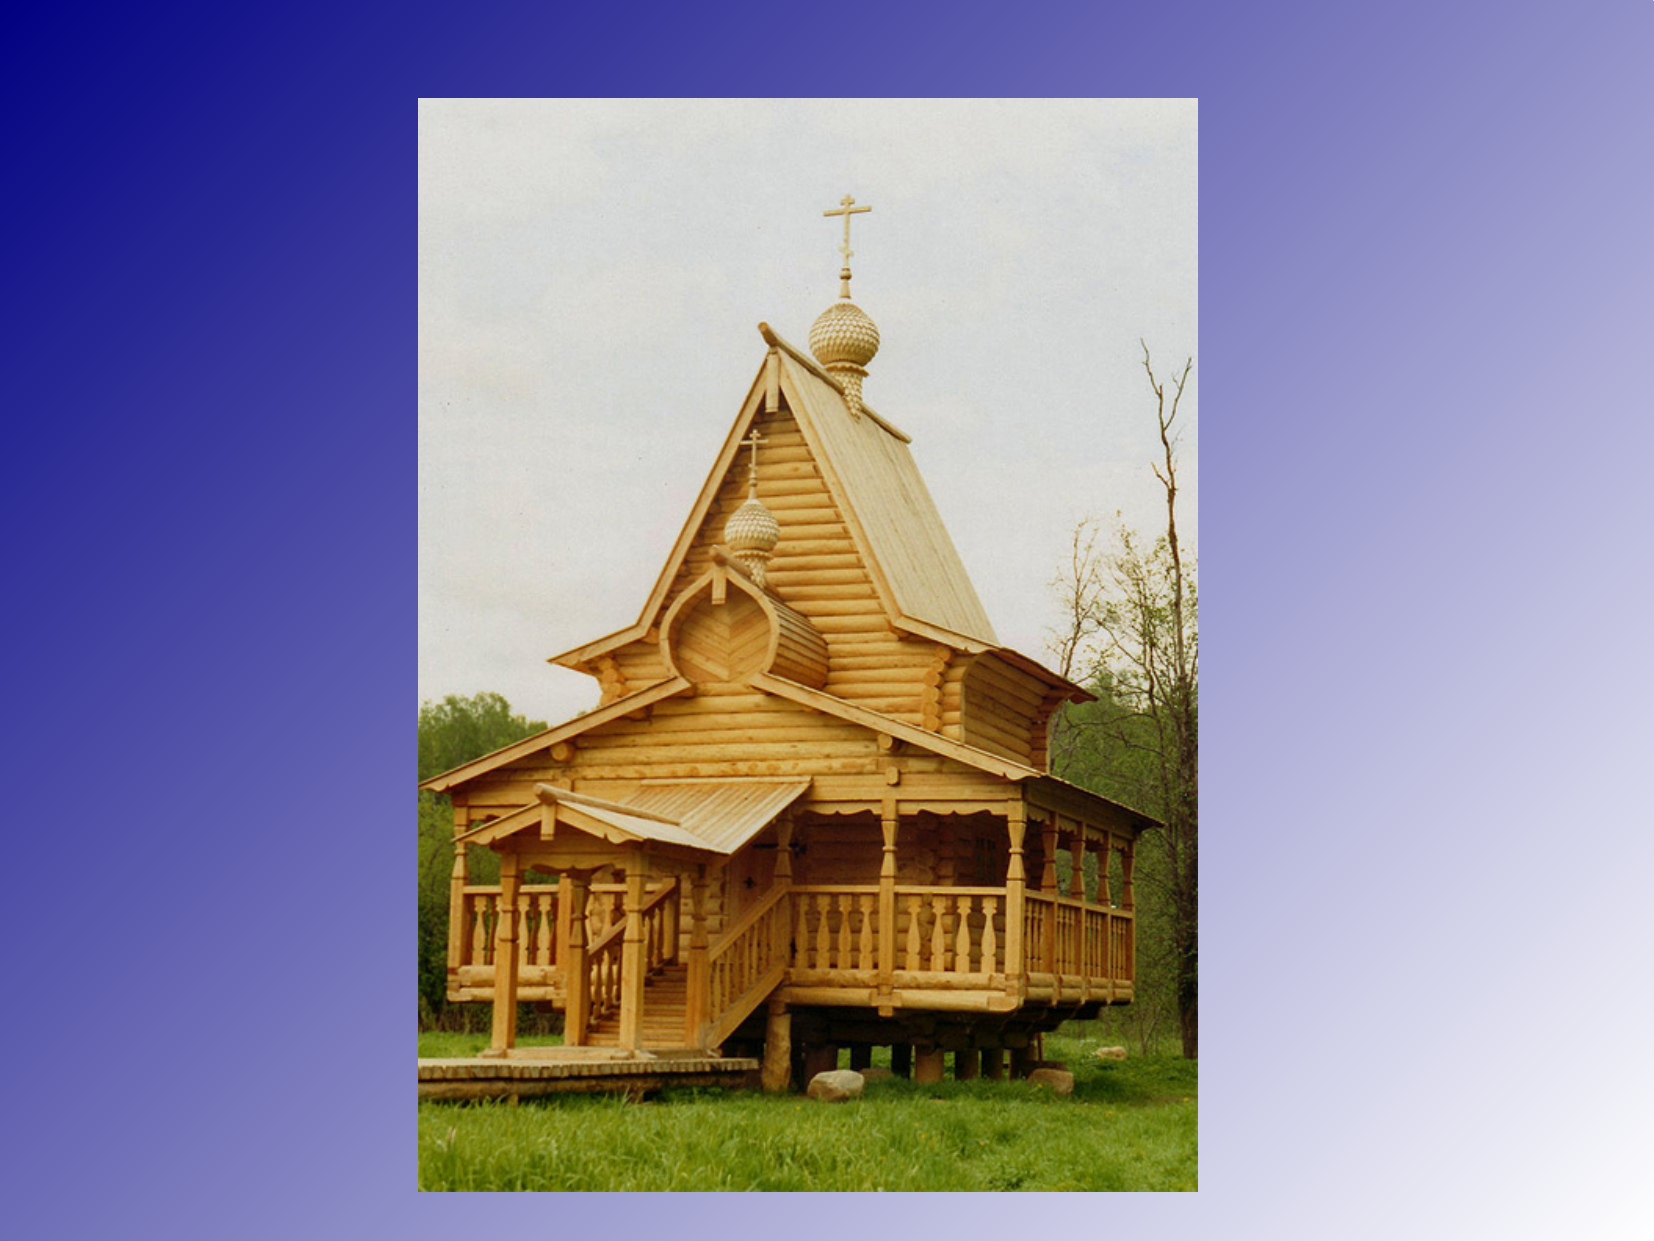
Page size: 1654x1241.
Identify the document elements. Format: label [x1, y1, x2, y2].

picture [418, 98, 1198, 1192]
